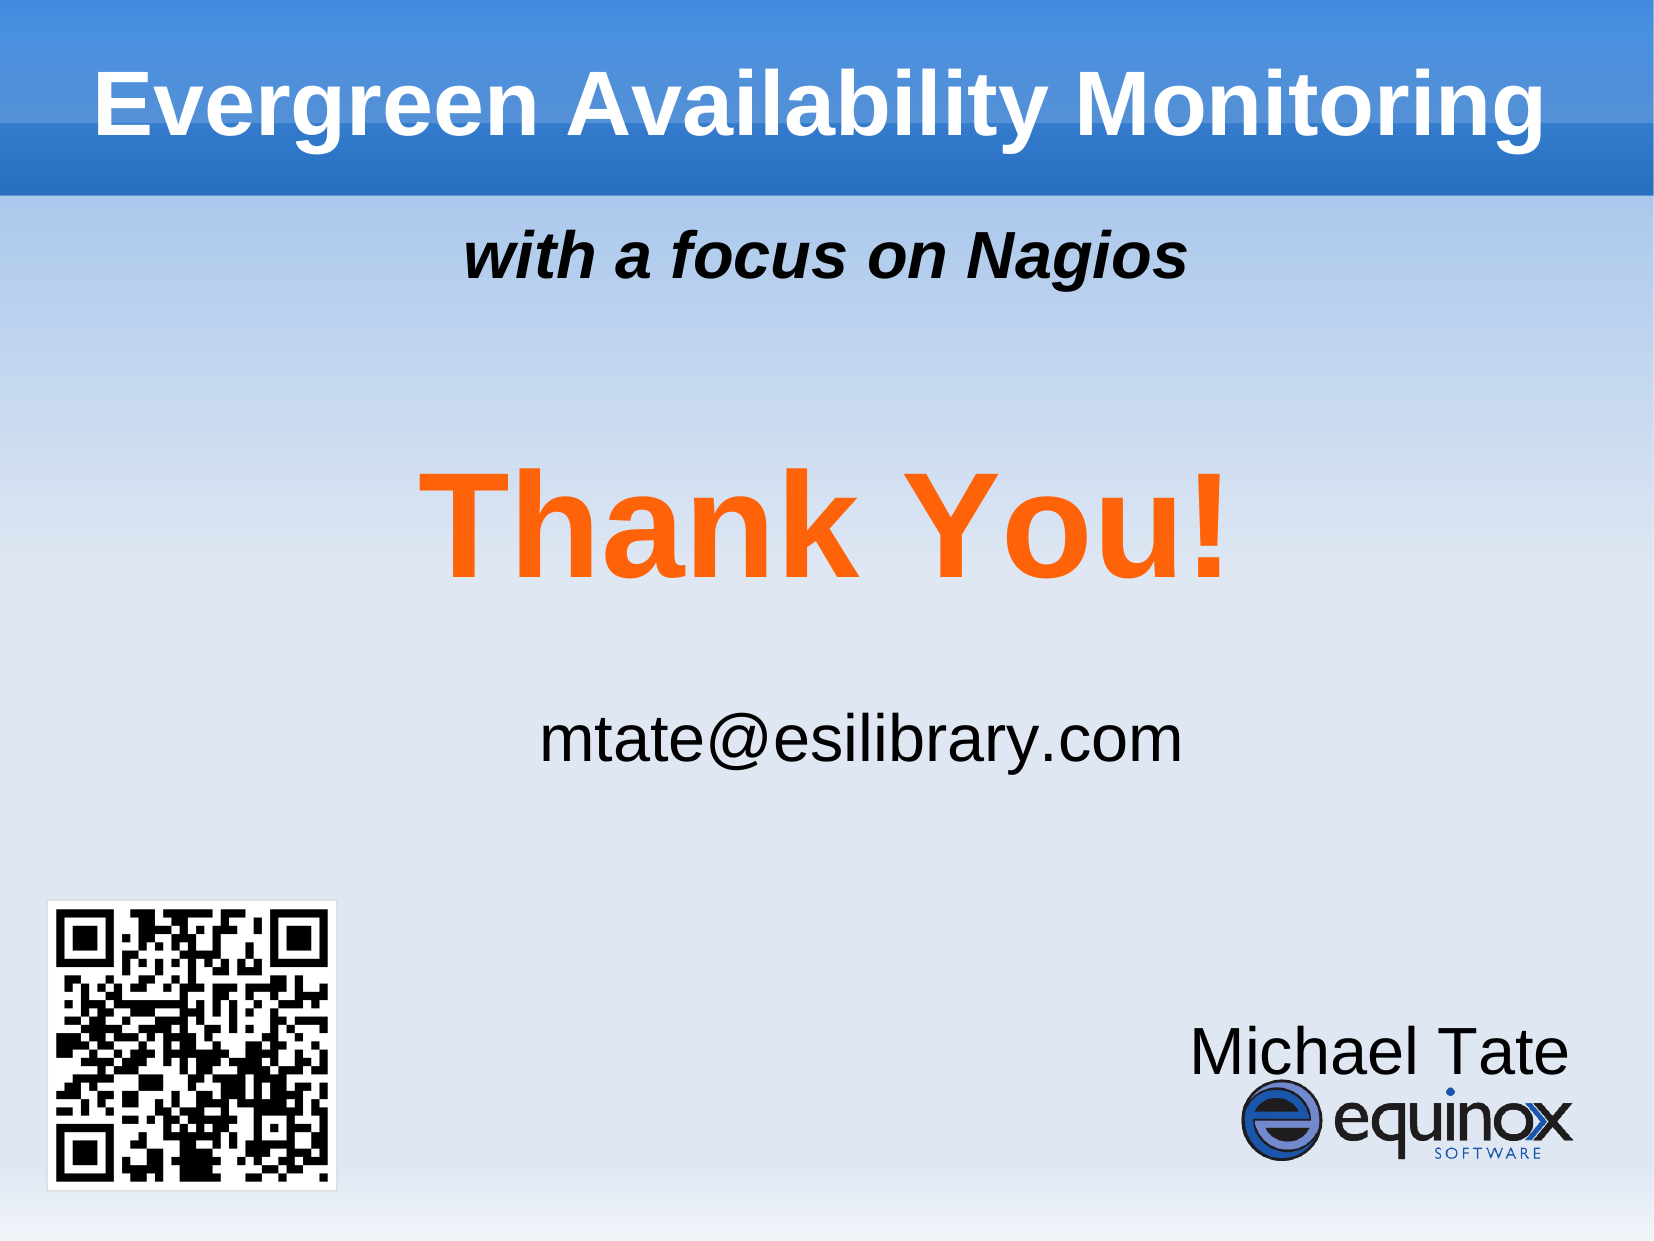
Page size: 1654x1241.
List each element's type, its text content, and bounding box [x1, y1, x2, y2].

picture [0, 0, 1654, 210]
title Evergreen Availability Monitoring [76, 0, 1565, 208]
list mtate@esilibrary.com Michael Tate [82, 785, 1571, 1239]
text_box with a focus on Nagios Thank You! [0, 210, 1654, 785]
picture [0, 785, 1654, 1241]
